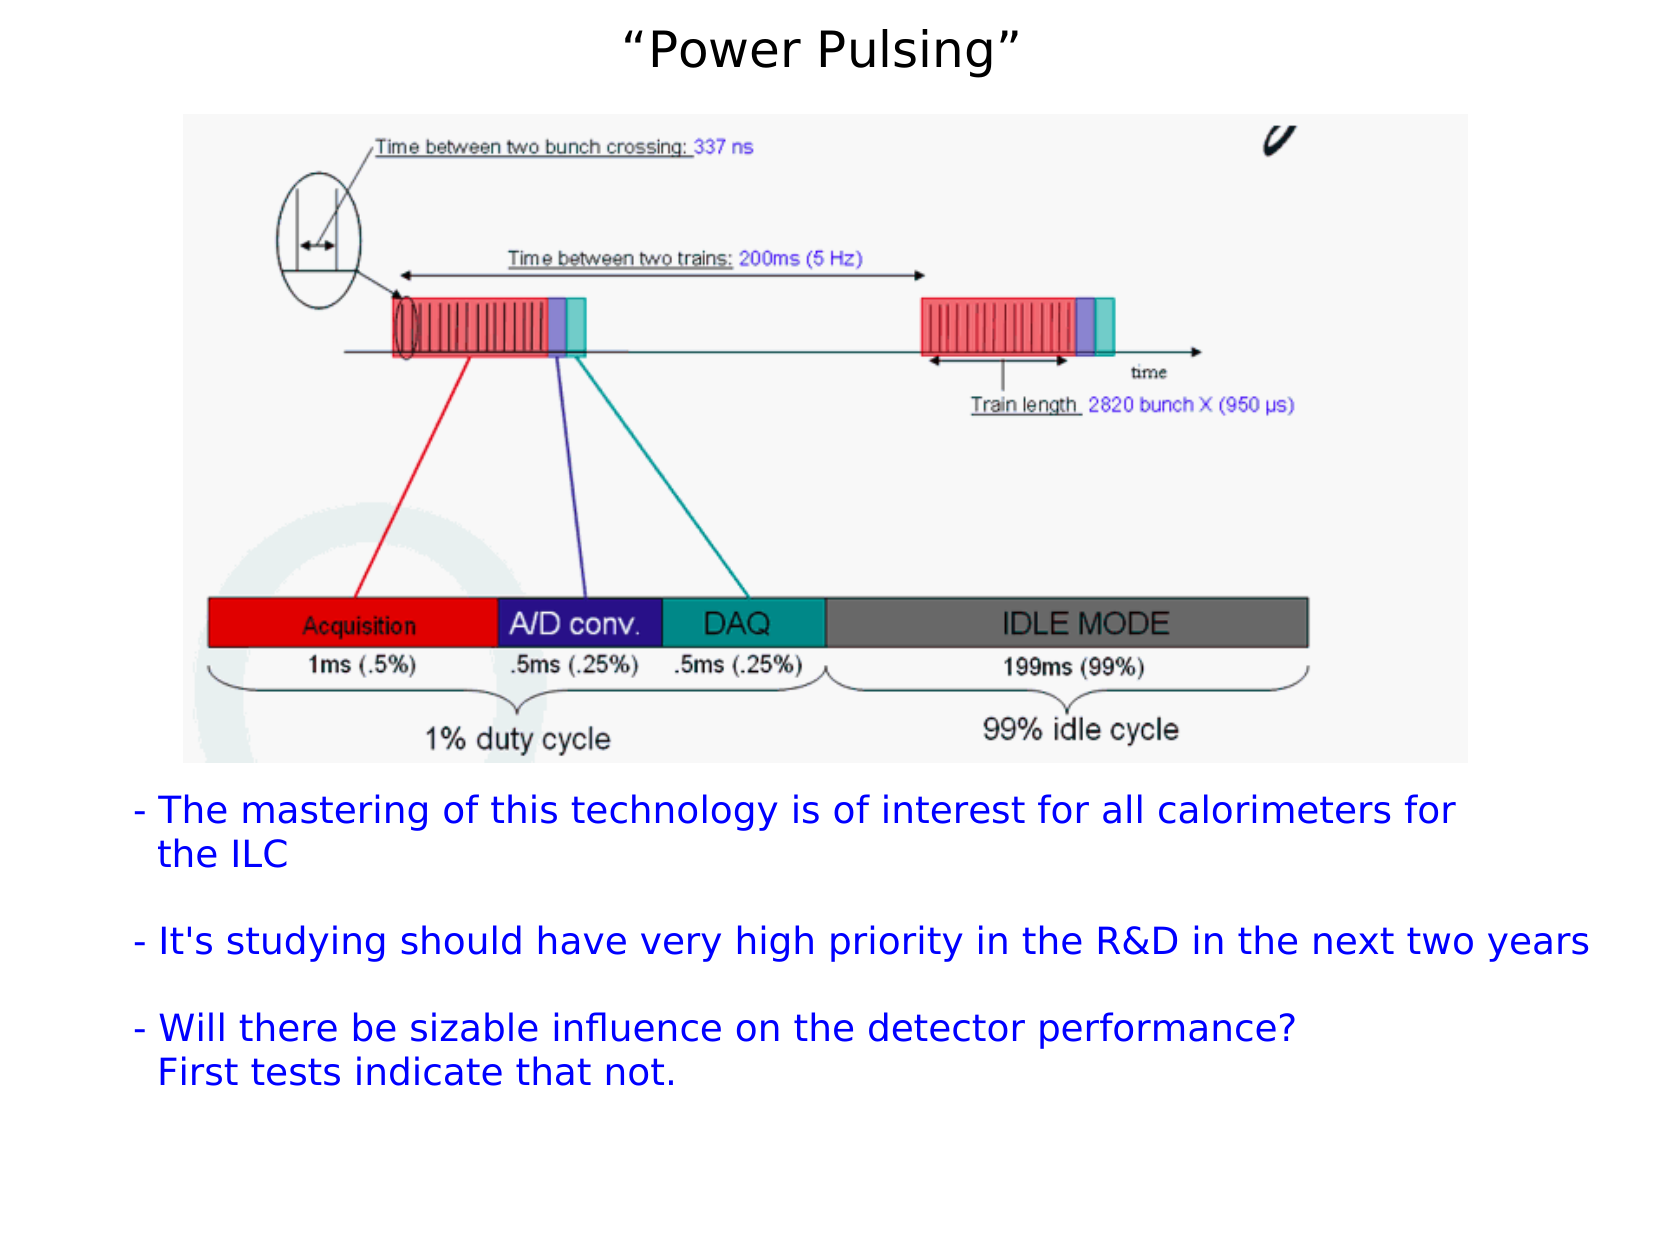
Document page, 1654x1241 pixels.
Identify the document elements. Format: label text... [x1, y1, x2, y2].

text_box - The mastering of this technology is of interest for all calorimeters for the ILC - It's studying should have very high priority in the R&D in the next two years - Will there be sizable influence on the detector performance? First tests indicate that not. [118, 781, 1575, 1145]
picture [183, 114, 1468, 763]
text_box “Power Pulsing” [415, 13, 1309, 87]
